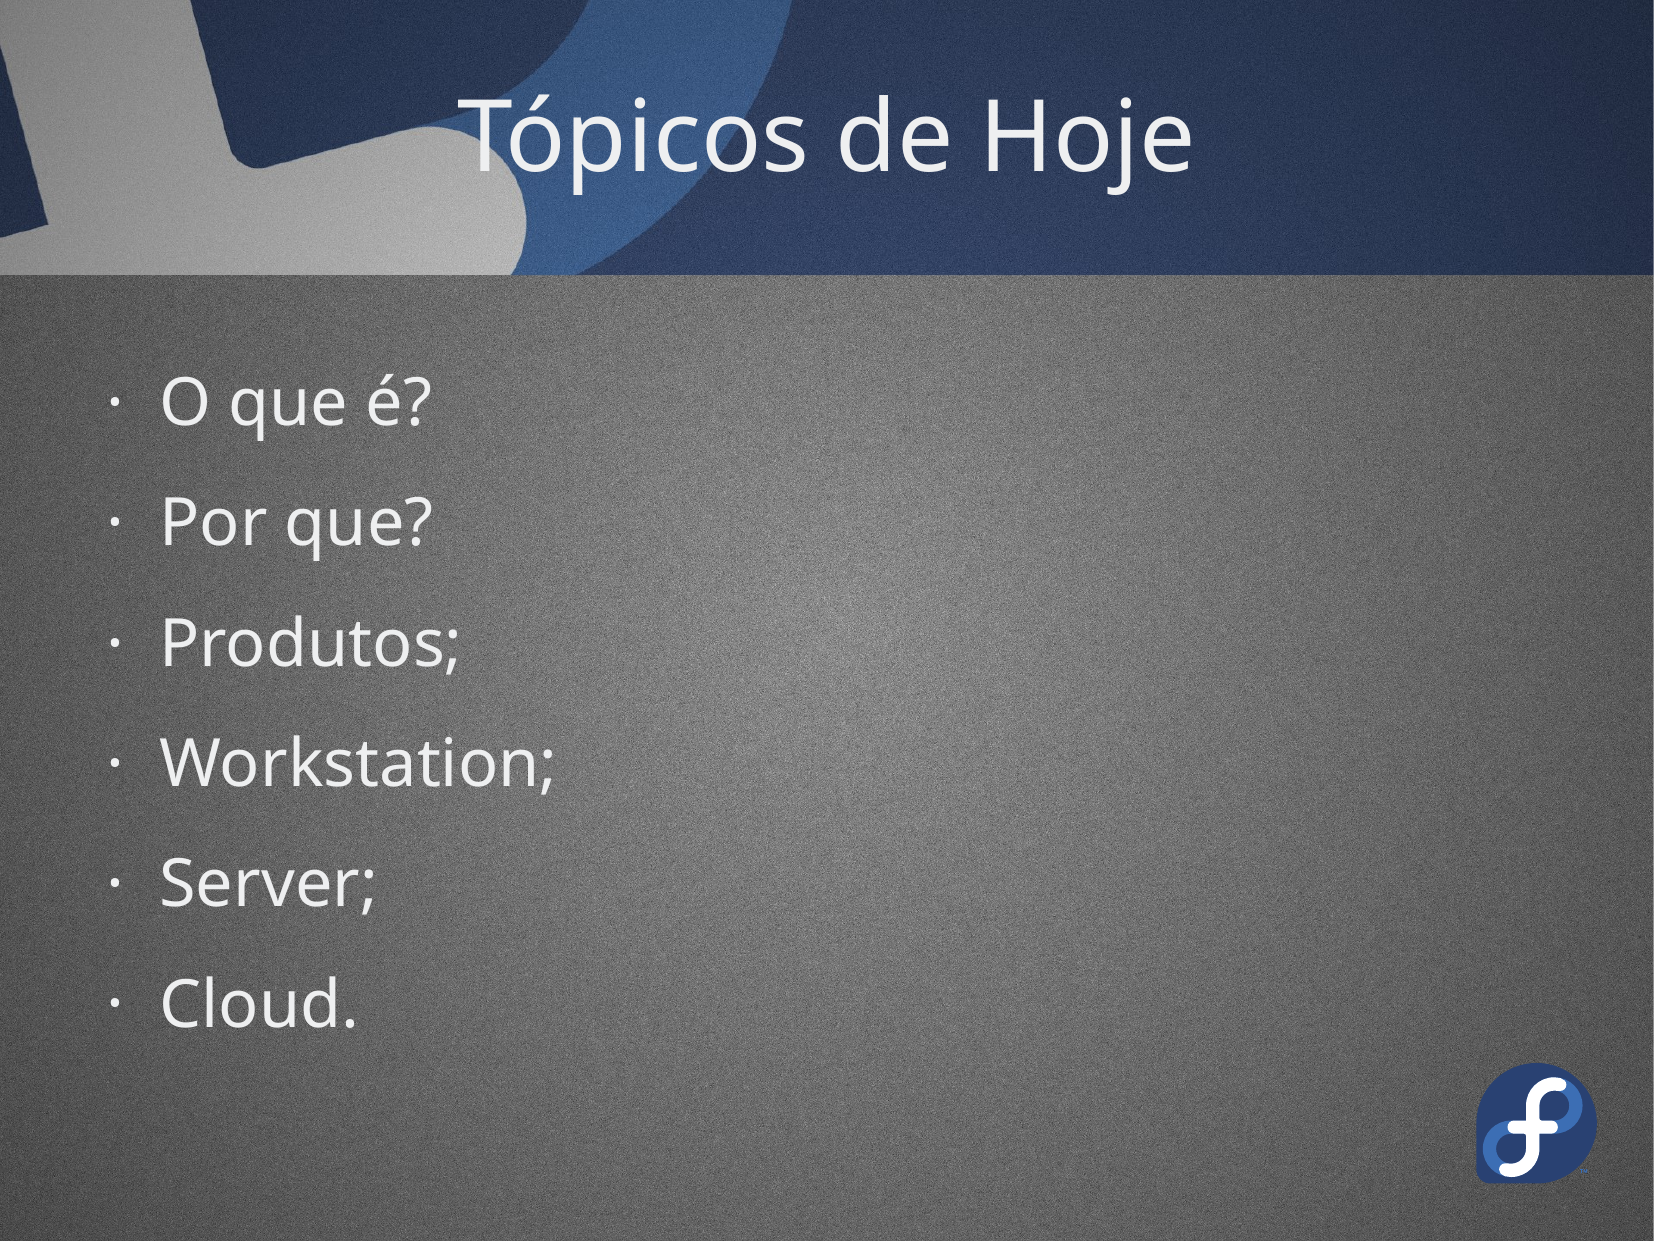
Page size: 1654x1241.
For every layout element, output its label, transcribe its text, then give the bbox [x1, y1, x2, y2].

list O que é? Por que? Produtos; Workstation; Server; Cloud. [88, 354, 1565, 1063]
picture [0, 0, 1654, 1241]
title Tópicos de Hoje [88, 29, 1565, 237]
